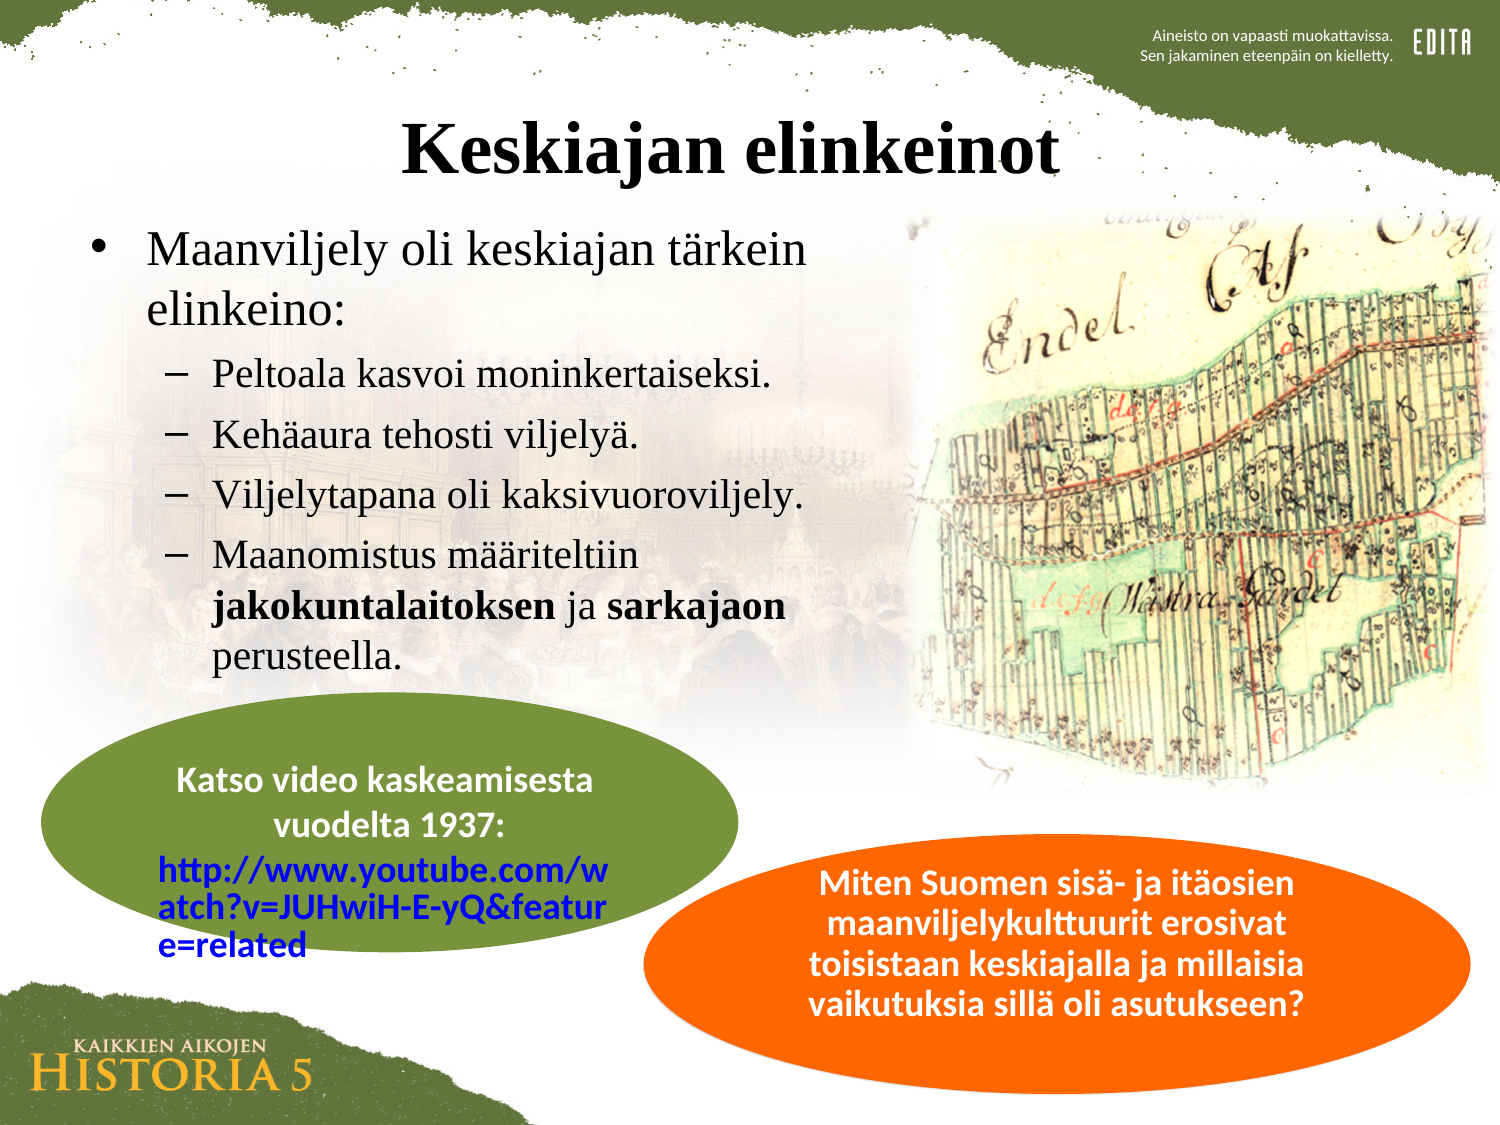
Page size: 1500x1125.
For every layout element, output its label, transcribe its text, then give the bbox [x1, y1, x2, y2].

text_box Miten Suomen sisä- ja itäosien maanviljelykulttuurit erosivat toisistaan keskiajalla ja millaisia vaikutuksia sillä oli asutukseen? [643, 834, 1471, 1094]
list Maanviljely oli keskiajan tärkein elinkeino: Peltoala kasvoi moninkertaiseksi. Kehäaura tehosti viljelyä. Viljelytapana oli kaksivuoroviljely. Maanomistus määriteltiin jakokuntalaitoksen ja sarkajaon perusteella. [74, 207, 939, 705]
picture [0, 0, 1500, 1125]
title Keskiajan elinkeinot [74, 78, 1388, 209]
text_box Katso video kaskeamisesta vuodelta 1937: http://www.youtube.com/watch?v=JUHwiH-E-yQ&feature=related [41, 692, 739, 953]
